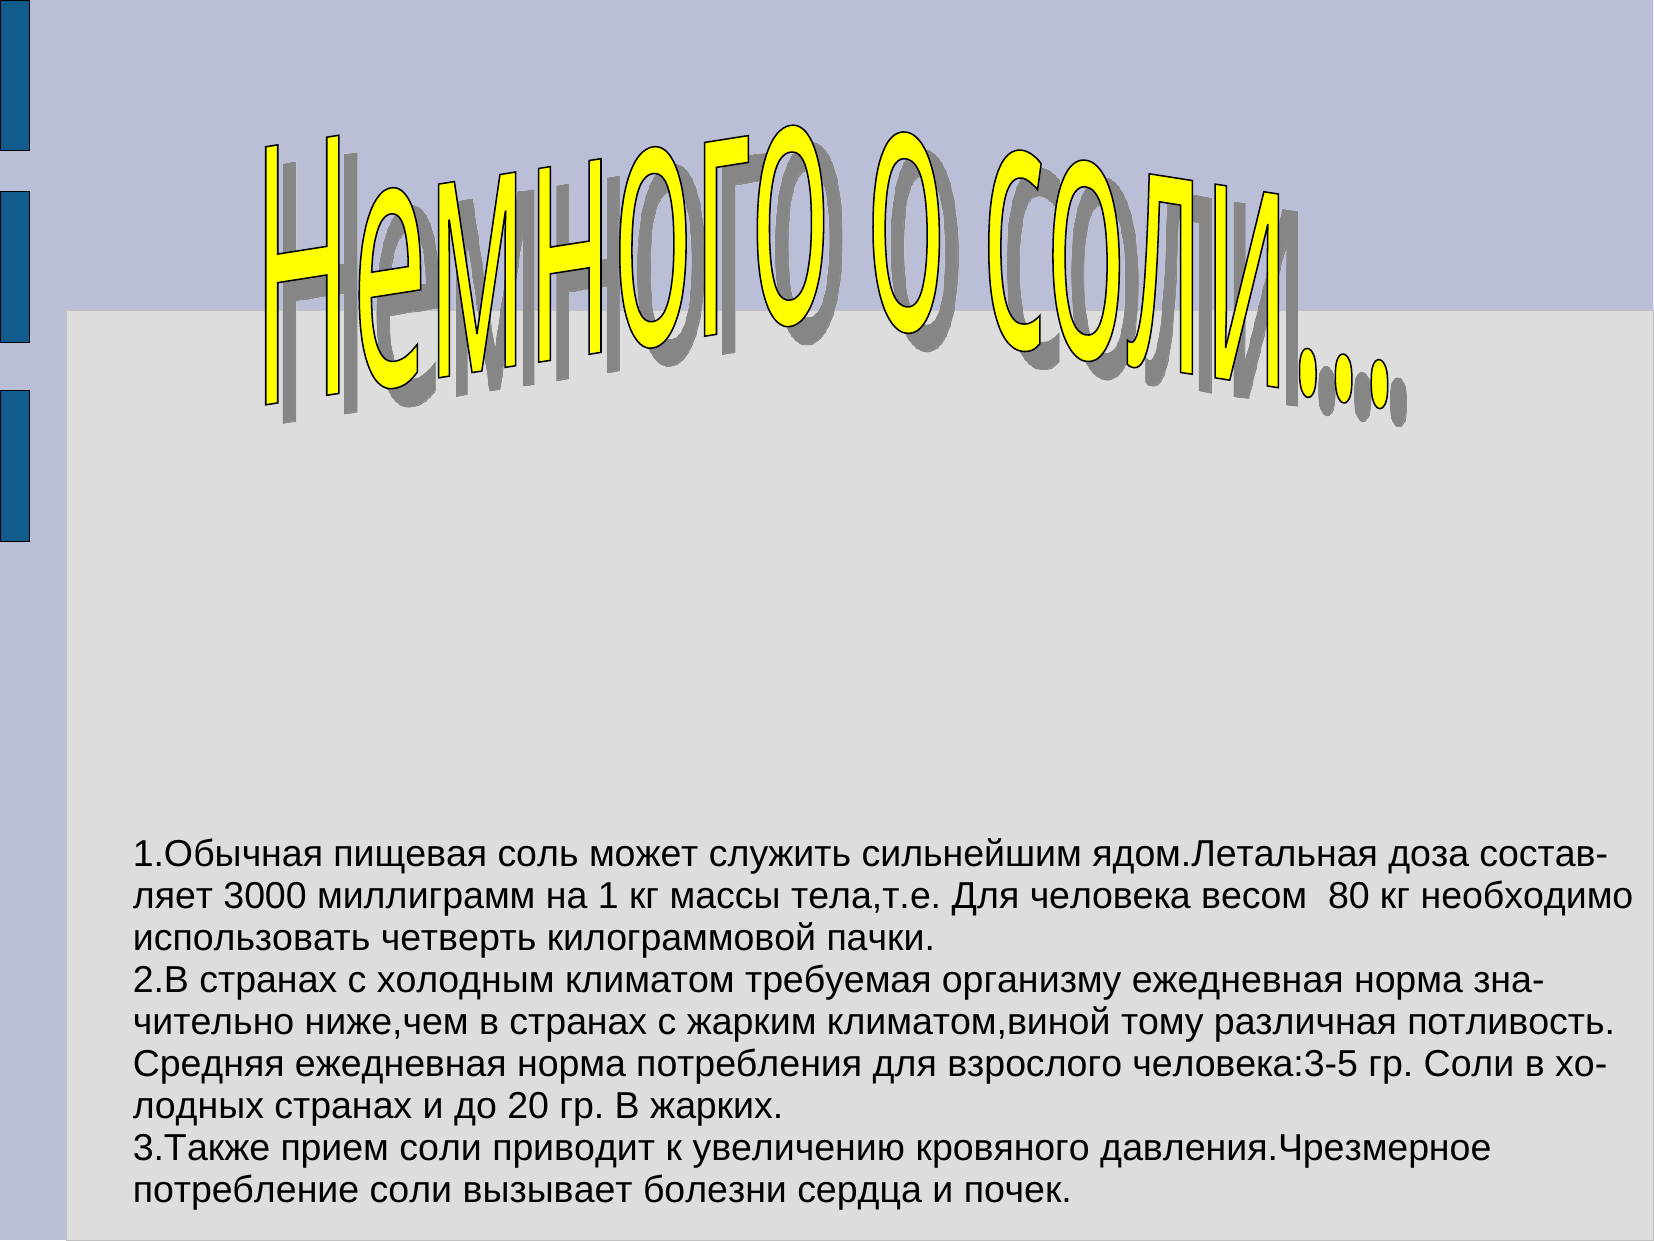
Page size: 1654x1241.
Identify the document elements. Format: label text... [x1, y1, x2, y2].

text_box Немного о соли... [359, 187, 421, 389]
text_box Немного о соли... [265, 135, 339, 405]
text_box Немного о соли... [619, 146, 687, 349]
text_box Немного о соли... [988, 150, 1042, 352]
text_box 1.Обычная пищевая соль может служить сильнейшим ядом.Летальная доза состав- ляет 3000 миллиграмм на 1 кг массы тела,т.е. Для человека весом 80 кг необходимо использовать четверть килограммовой пачки. 2.В странах с холодным климатом требуемая организму ежедневная норма зна- чительно ниже,чем в странах с жарким климатом,виной тому различная потливость. Средняя ежедневная норма потребления для взрослого человека:3-5 гр. Соли в хо- лодных странах и до 20 гр. В жарких. 3.Также прием соли приводит к увеличению кровяного давления.Чрезмерное потребление соли вызывает болезни сердца и почек. [118, 825, 1650, 1219]
text_box Немного о соли... [438, 172, 516, 378]
text_box Немного о соли... [1371, 359, 1388, 409]
text_box Немного о соли... [704, 135, 749, 337]
text_box Немного о соли... [1127, 173, 1193, 375]
text_box Немного о соли... [1299, 348, 1317, 398]
text_box Немного о соли... [1215, 184, 1279, 388]
text_box Немного о соли... [757, 125, 824, 327]
text_box Немного о соли... [873, 131, 940, 334]
text_box Немного о соли... [538, 158, 602, 354]
text_box Немного о соли... [1052, 160, 1120, 354]
picture [450, 354, 1152, 709]
text_box Немного о соли... [1335, 354, 1352, 403]
